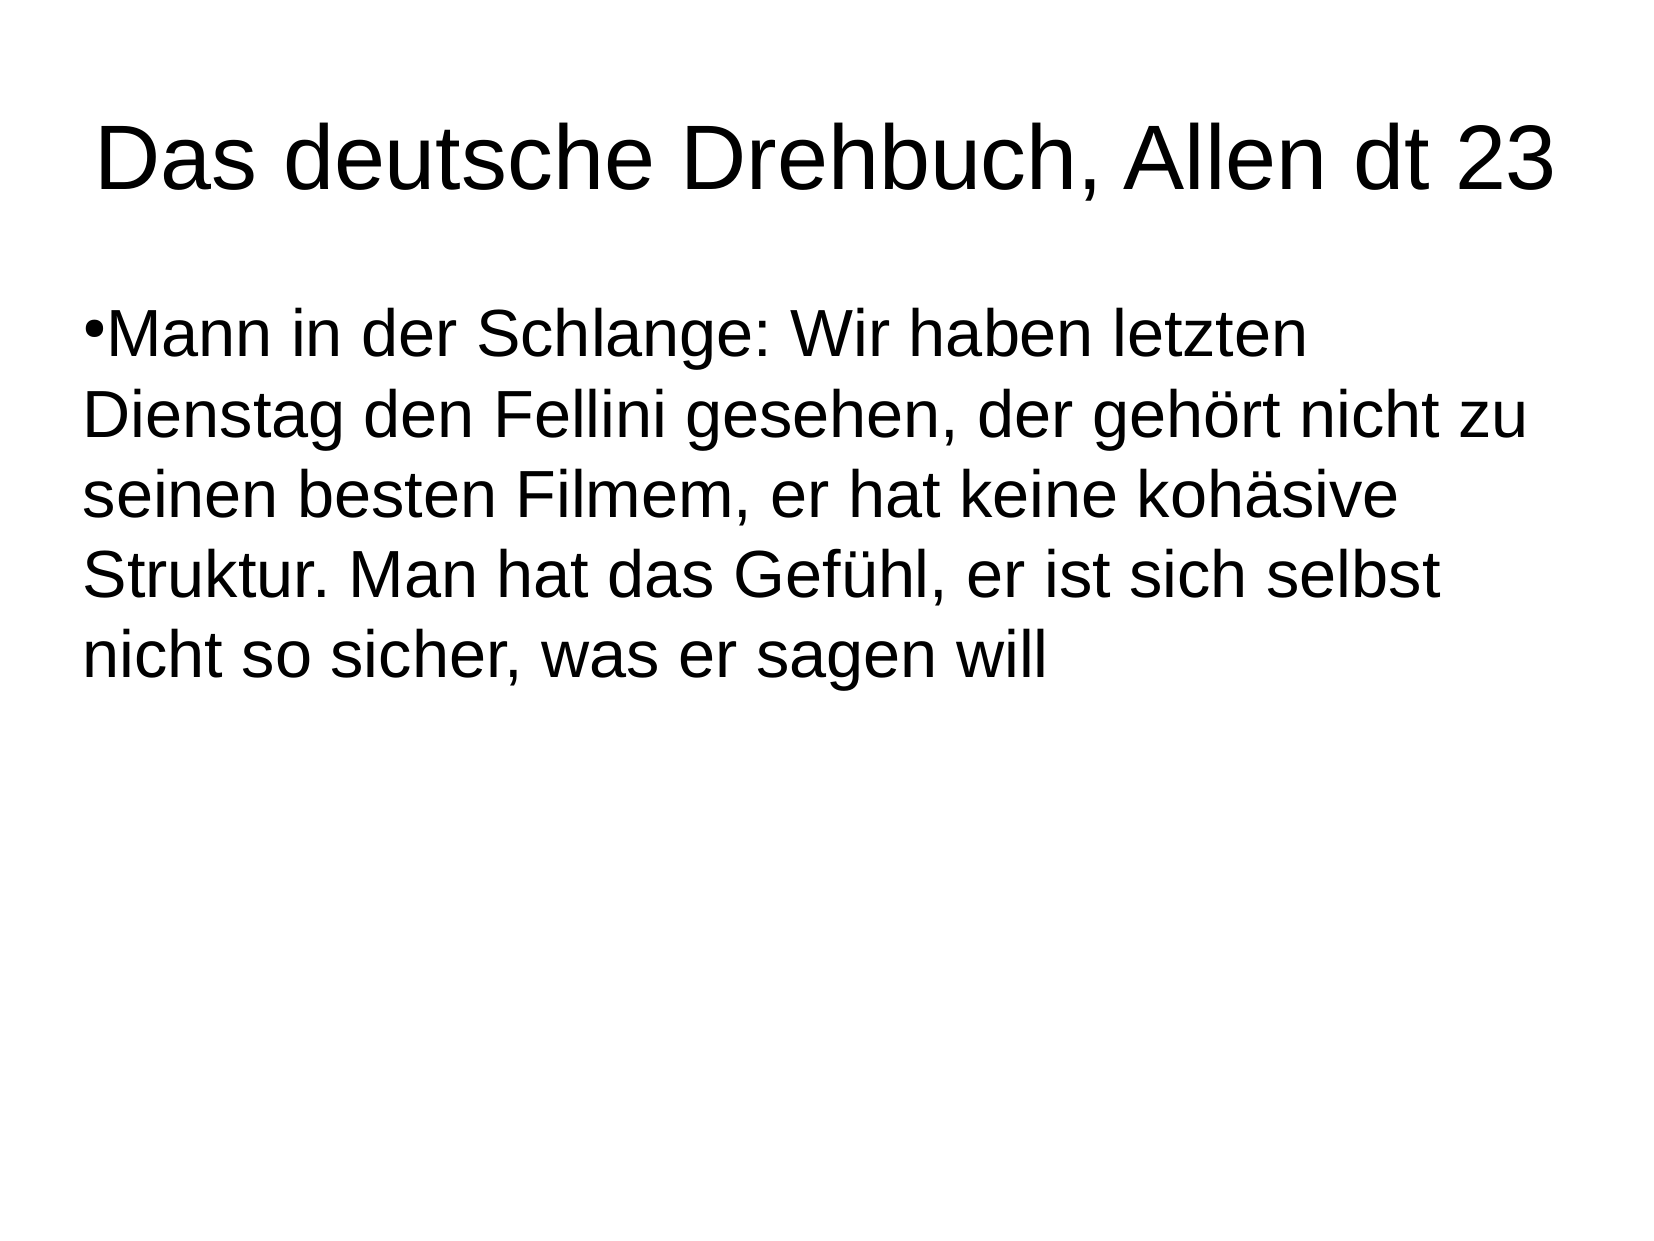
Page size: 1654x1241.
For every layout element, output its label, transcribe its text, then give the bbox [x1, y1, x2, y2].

title Das deutsche Drehbuch, Allen dt 23 [82, 49, 1571, 257]
list Mann in der Schlange: Wir haben letzten Dienstag den Fellini gesehen, der gehört nicht zu seinen besten Filmem, er hat keine kohäsive Struktur. Man hat das Gefühl, er ist sich selbst nicht so sicher, was er sagen will [82, 290, 1571, 1010]
